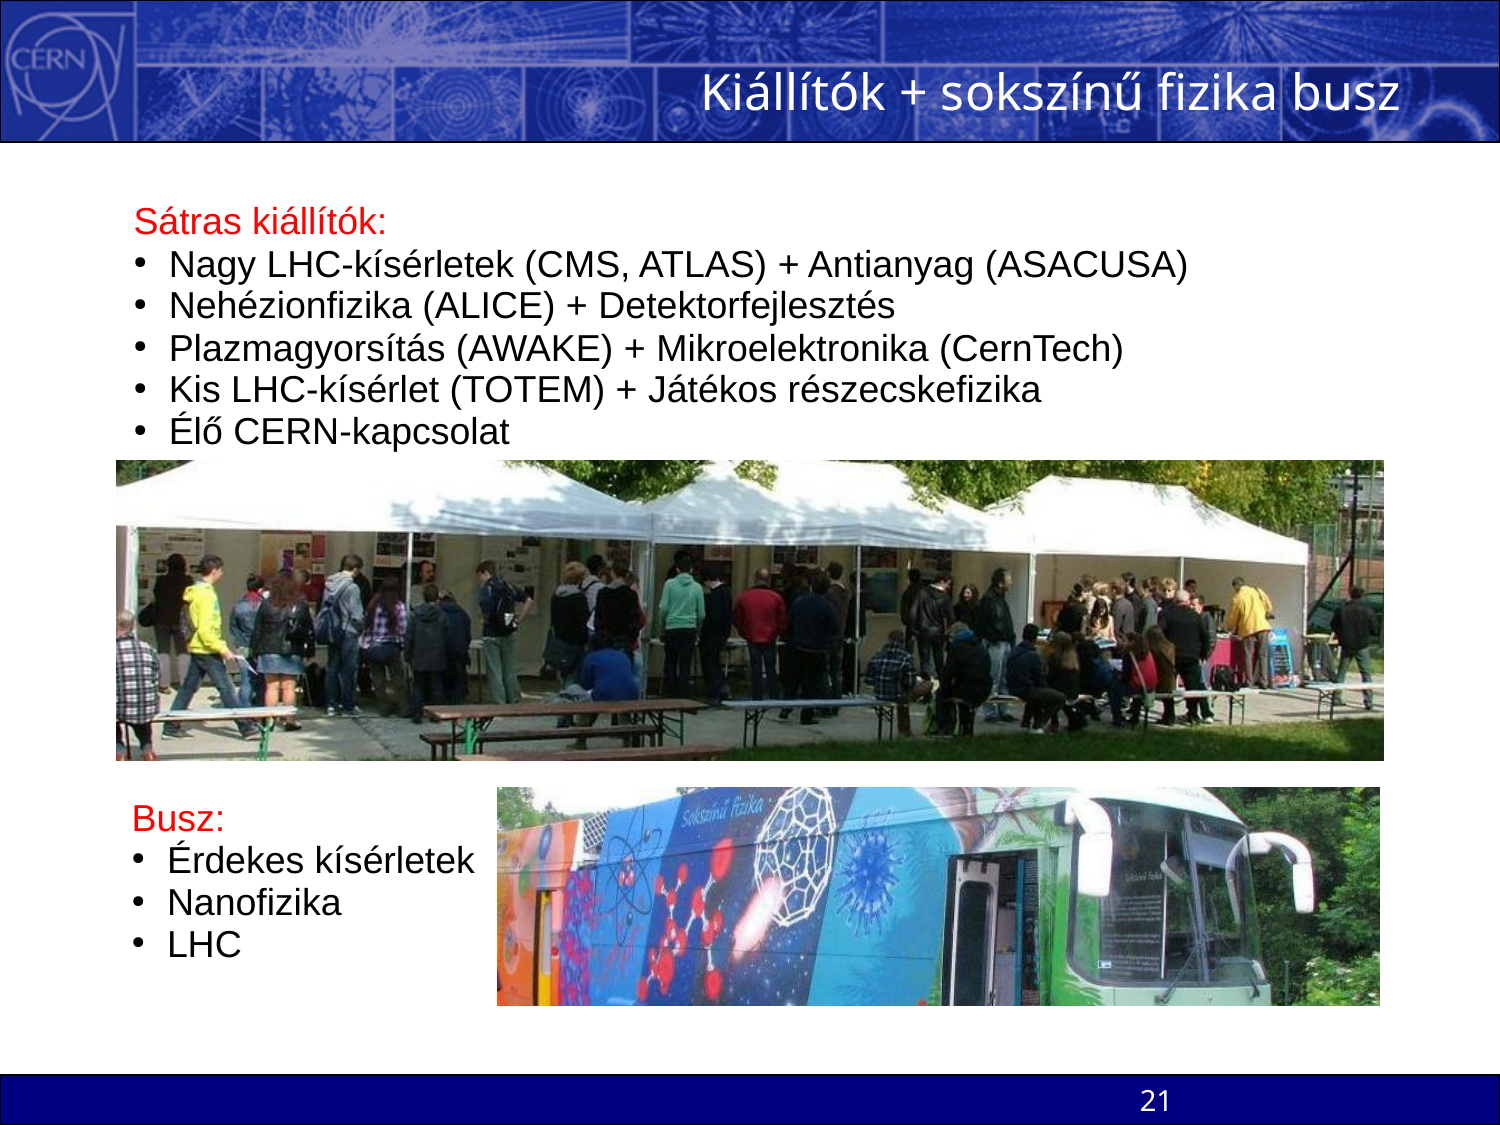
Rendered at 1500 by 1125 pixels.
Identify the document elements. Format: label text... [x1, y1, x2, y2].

text_box Kiállítók + sokszínű fizika busz [525, 52, 1416, 132]
picture [497, 787, 1380, 1006]
picture [116, 460, 1384, 761]
text_box Sátras kiállítók: Nagy LHC-kísérletek (CMS, ATLAS) + Antianyag (ASACUSA) Nehézionfizika (ALICE) + Detektorfejlesztés Plazmagyorsítás (AWAKE) + Mikroelektronika (CernTech) Kis LHC-kísérlet (TOTEM) + Játékos részecskefizika Élő CERN-kapcsolat [118, 193, 1380, 461]
text_box <number> [1125, 1074, 1437, 1125]
text_box Busz: Érdekes kísérletek Nanofizika LHC [116, 789, 497, 973]
